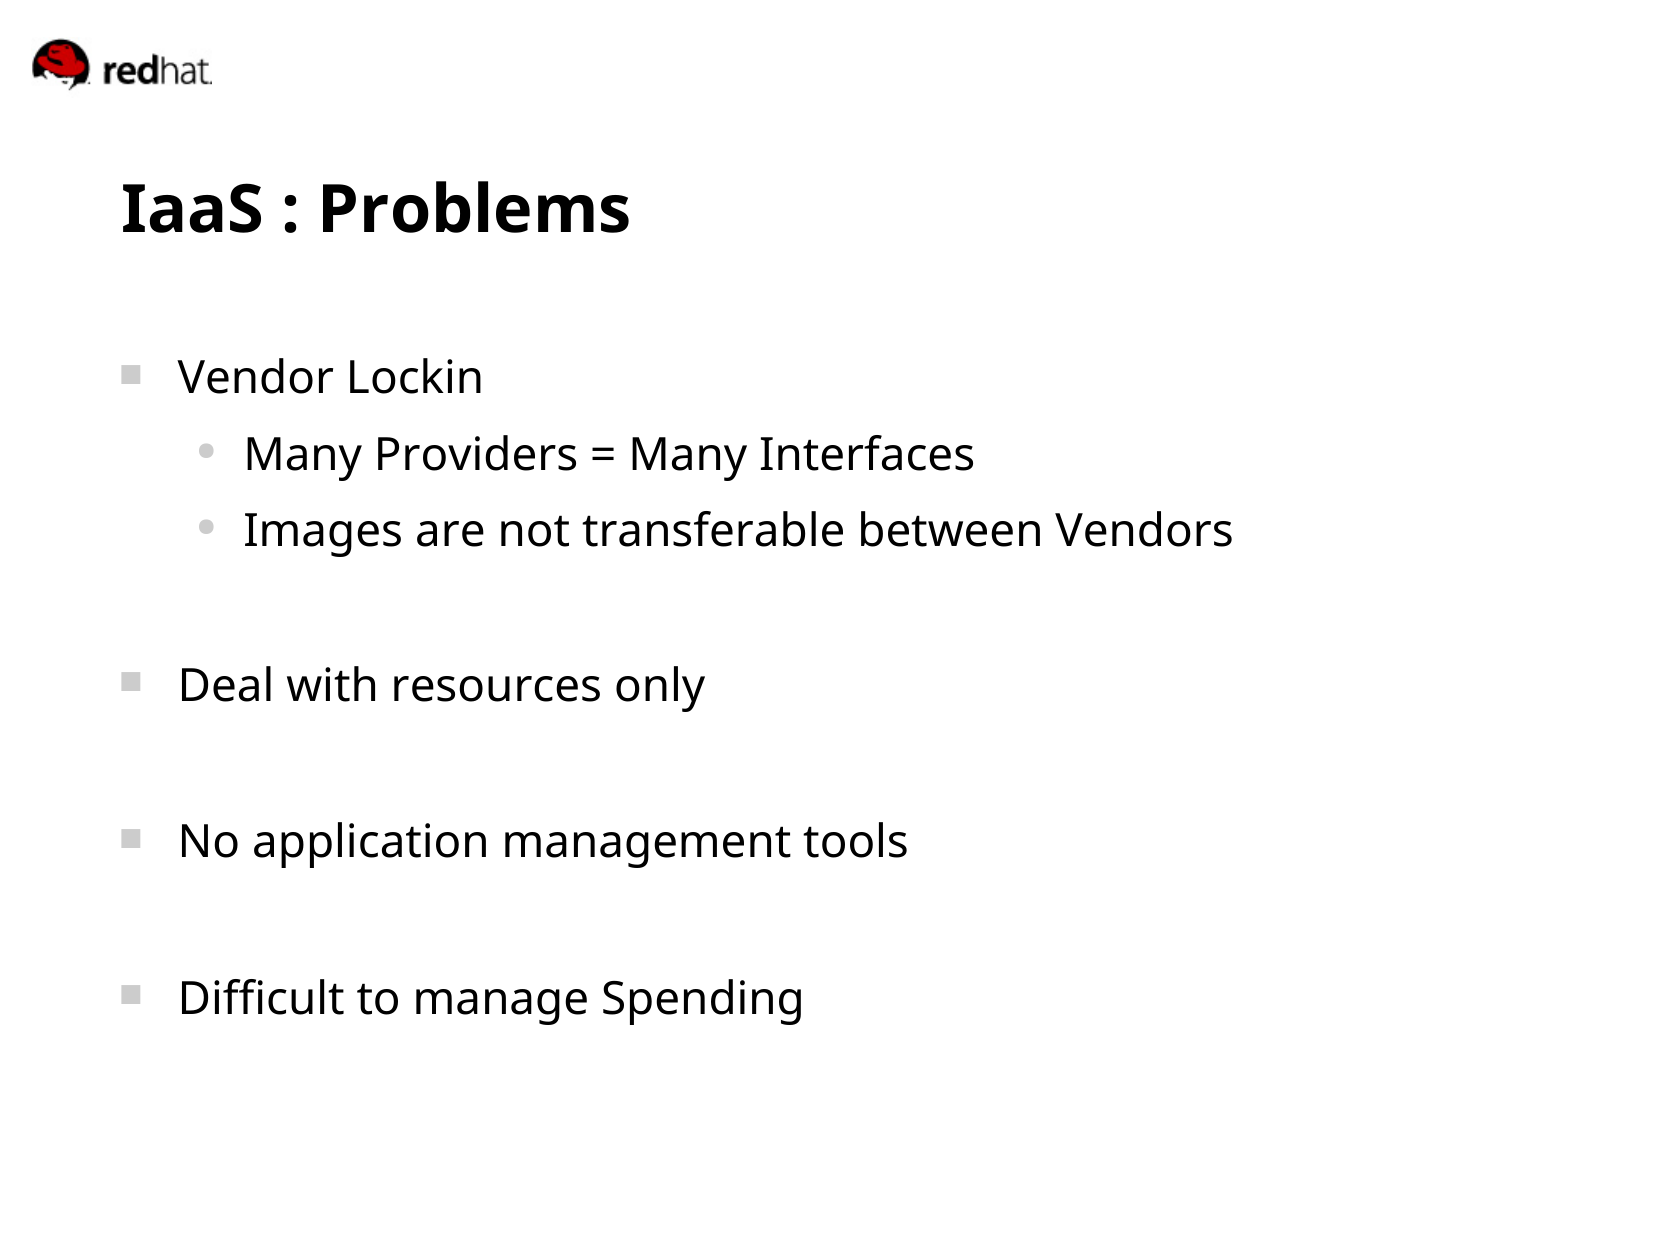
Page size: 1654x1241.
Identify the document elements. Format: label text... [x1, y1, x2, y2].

picture [31, 37, 212, 98]
title IaaS : Problems [121, 102, 1534, 310]
list Vendor Lockin Many Providers = Many Interfaces Images are not transferable between Vendors Deal with resources only No application management tools Difficult to manage Spending [121, 344, 1534, 1127]
